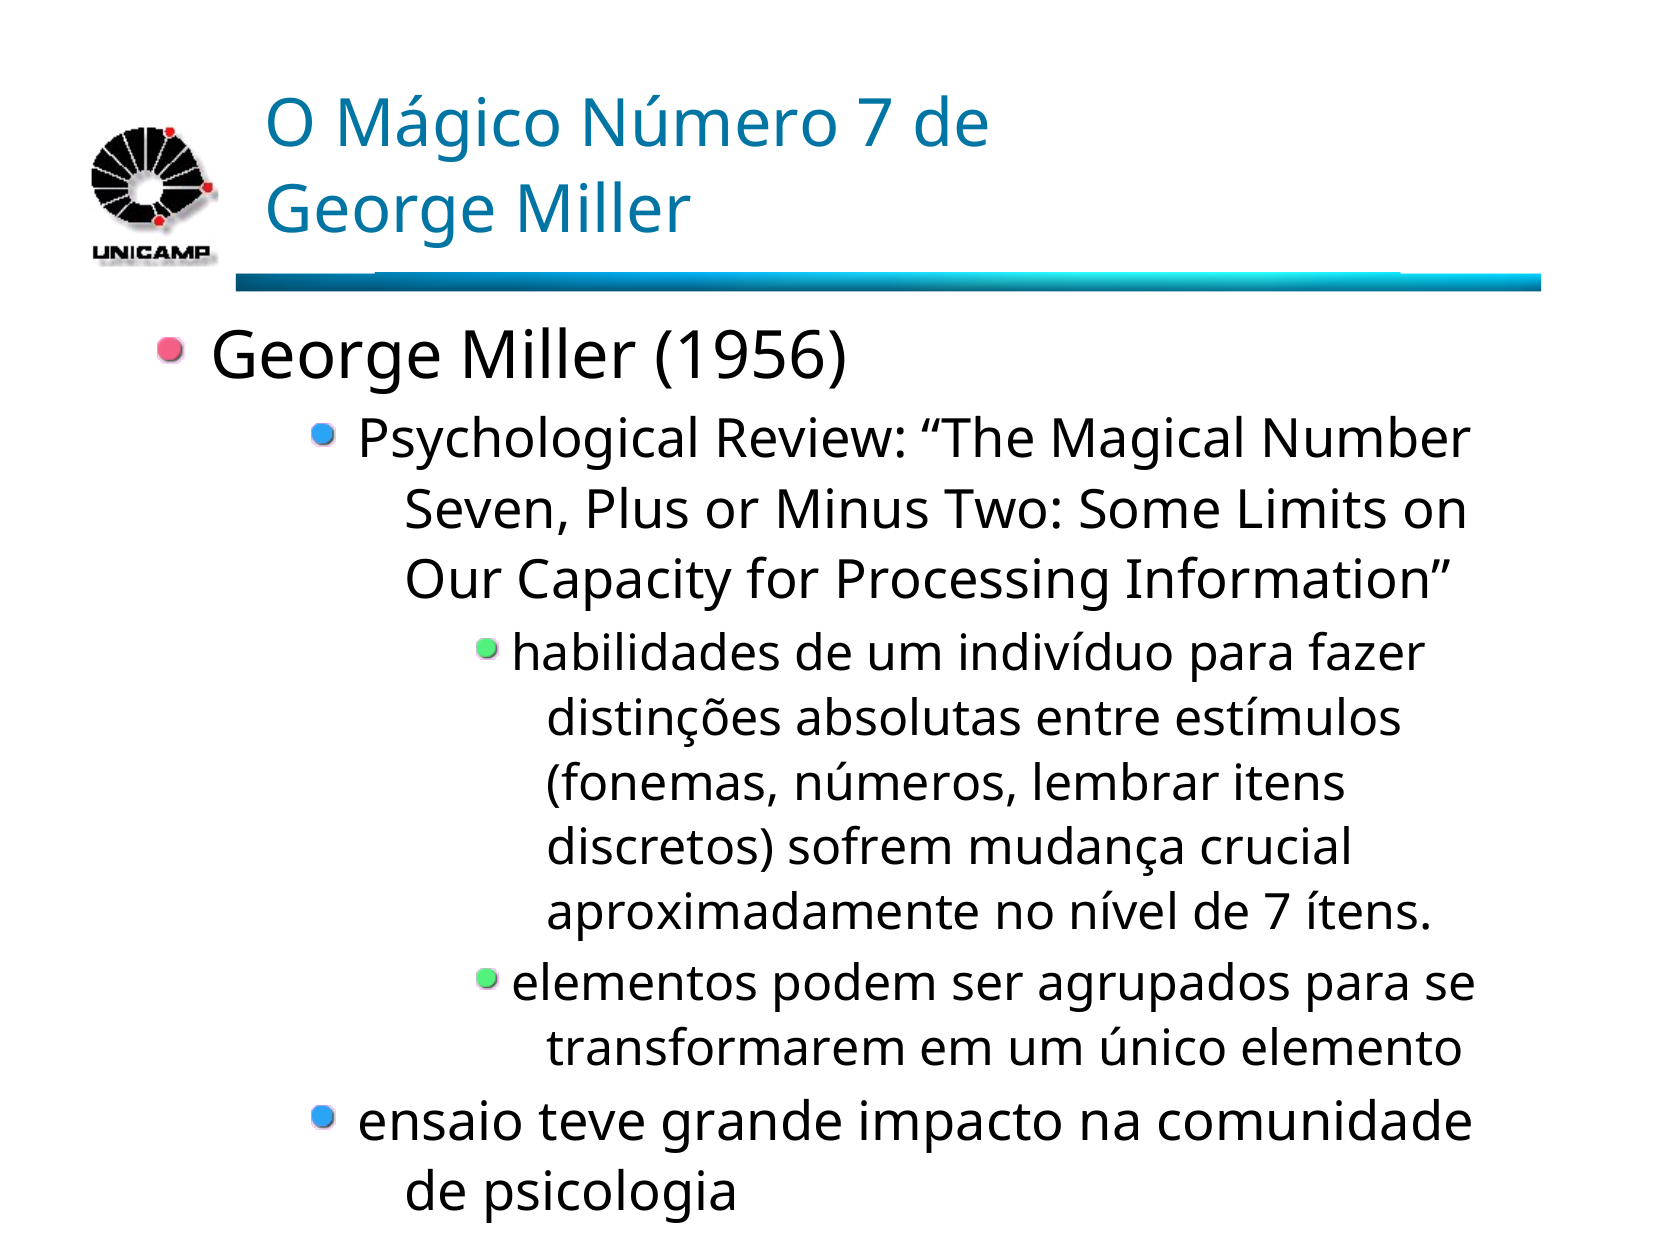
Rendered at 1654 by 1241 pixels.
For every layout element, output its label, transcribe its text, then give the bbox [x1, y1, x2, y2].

picture [125, 272, 1654, 295]
list George Miller (1956) Psychological Review: “The Magical Number Seven, Plus or Minus Two: Some Limits on Our Capacity for Processing Information” habilidades de um indivíduo para fazer distinções absolutas entre estímulos (fonemas, números, lembrar itens discretos) sofrem mudança crucial aproximadamente no nível de 7 ítens. elementos podem ser agrupados para se transformarem em um único elemento ensaio teve grande impacto na comunidade de psicologia [121, 309, 1534, 1182]
title O Mágico Número 7 de George Miller [264, 42, 1534, 250]
